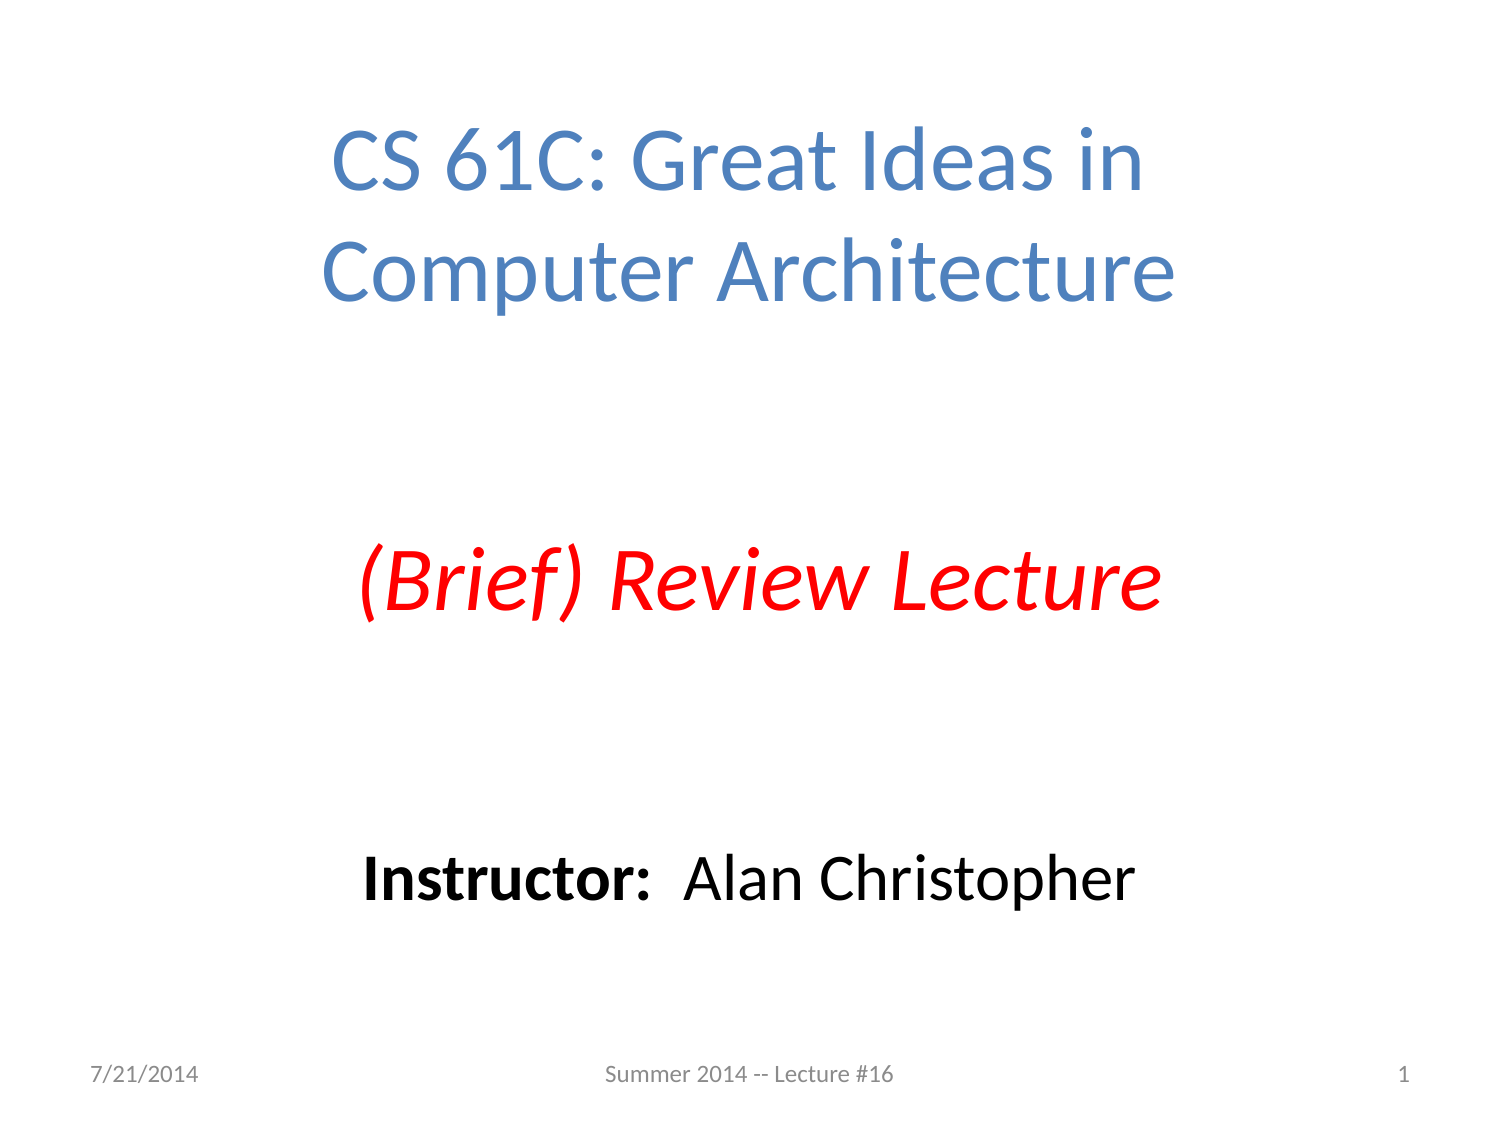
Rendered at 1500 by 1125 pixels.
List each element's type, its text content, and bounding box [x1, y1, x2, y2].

text_box CS 61C: Great Ideas in Computer Architecture (Brief) Review Lecture [0, 91, 1500, 829]
slide_number 7/21/2014 [75, 1042, 425, 1103]
subtitle Instructor: Alan Christopher [0, 829, 1500, 927]
footer Summer 2014 -- Lecture #16 [512, 1042, 988, 1103]
slide_number <number> [1074, 1042, 1425, 1103]
